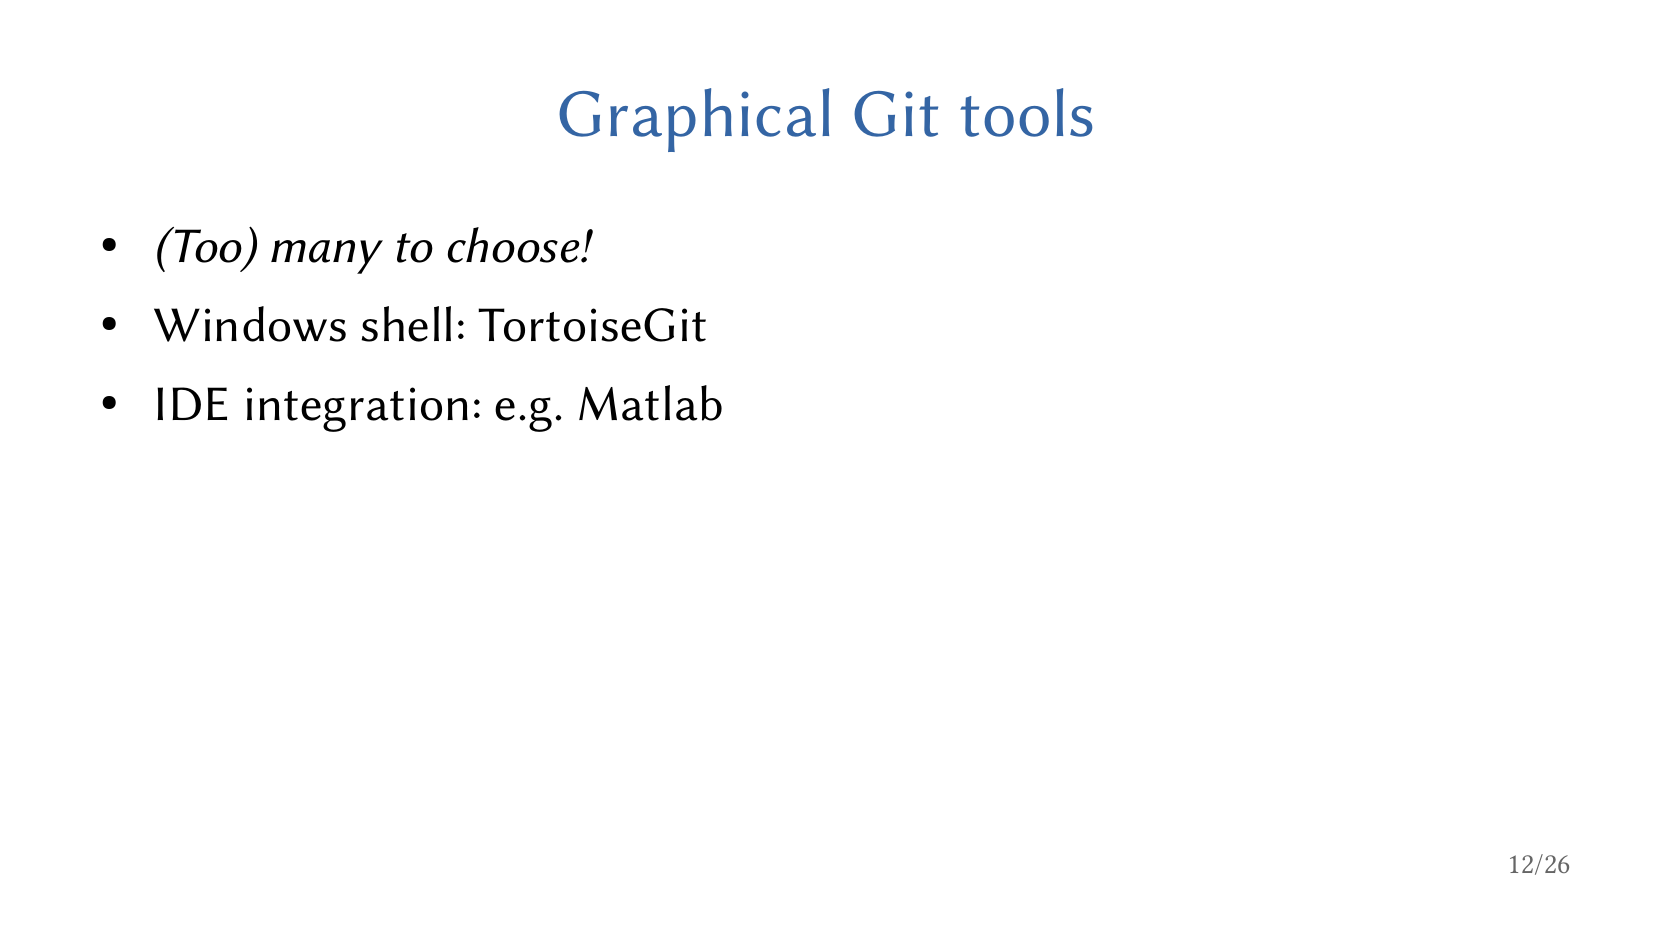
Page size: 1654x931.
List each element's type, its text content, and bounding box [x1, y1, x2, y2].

title Graphical Git tools [82, 37, 1571, 193]
list (Too) many to choose! Windows shell: TortoiseGit IDE integration: e.g. Matlab [82, 217, 1571, 758]
